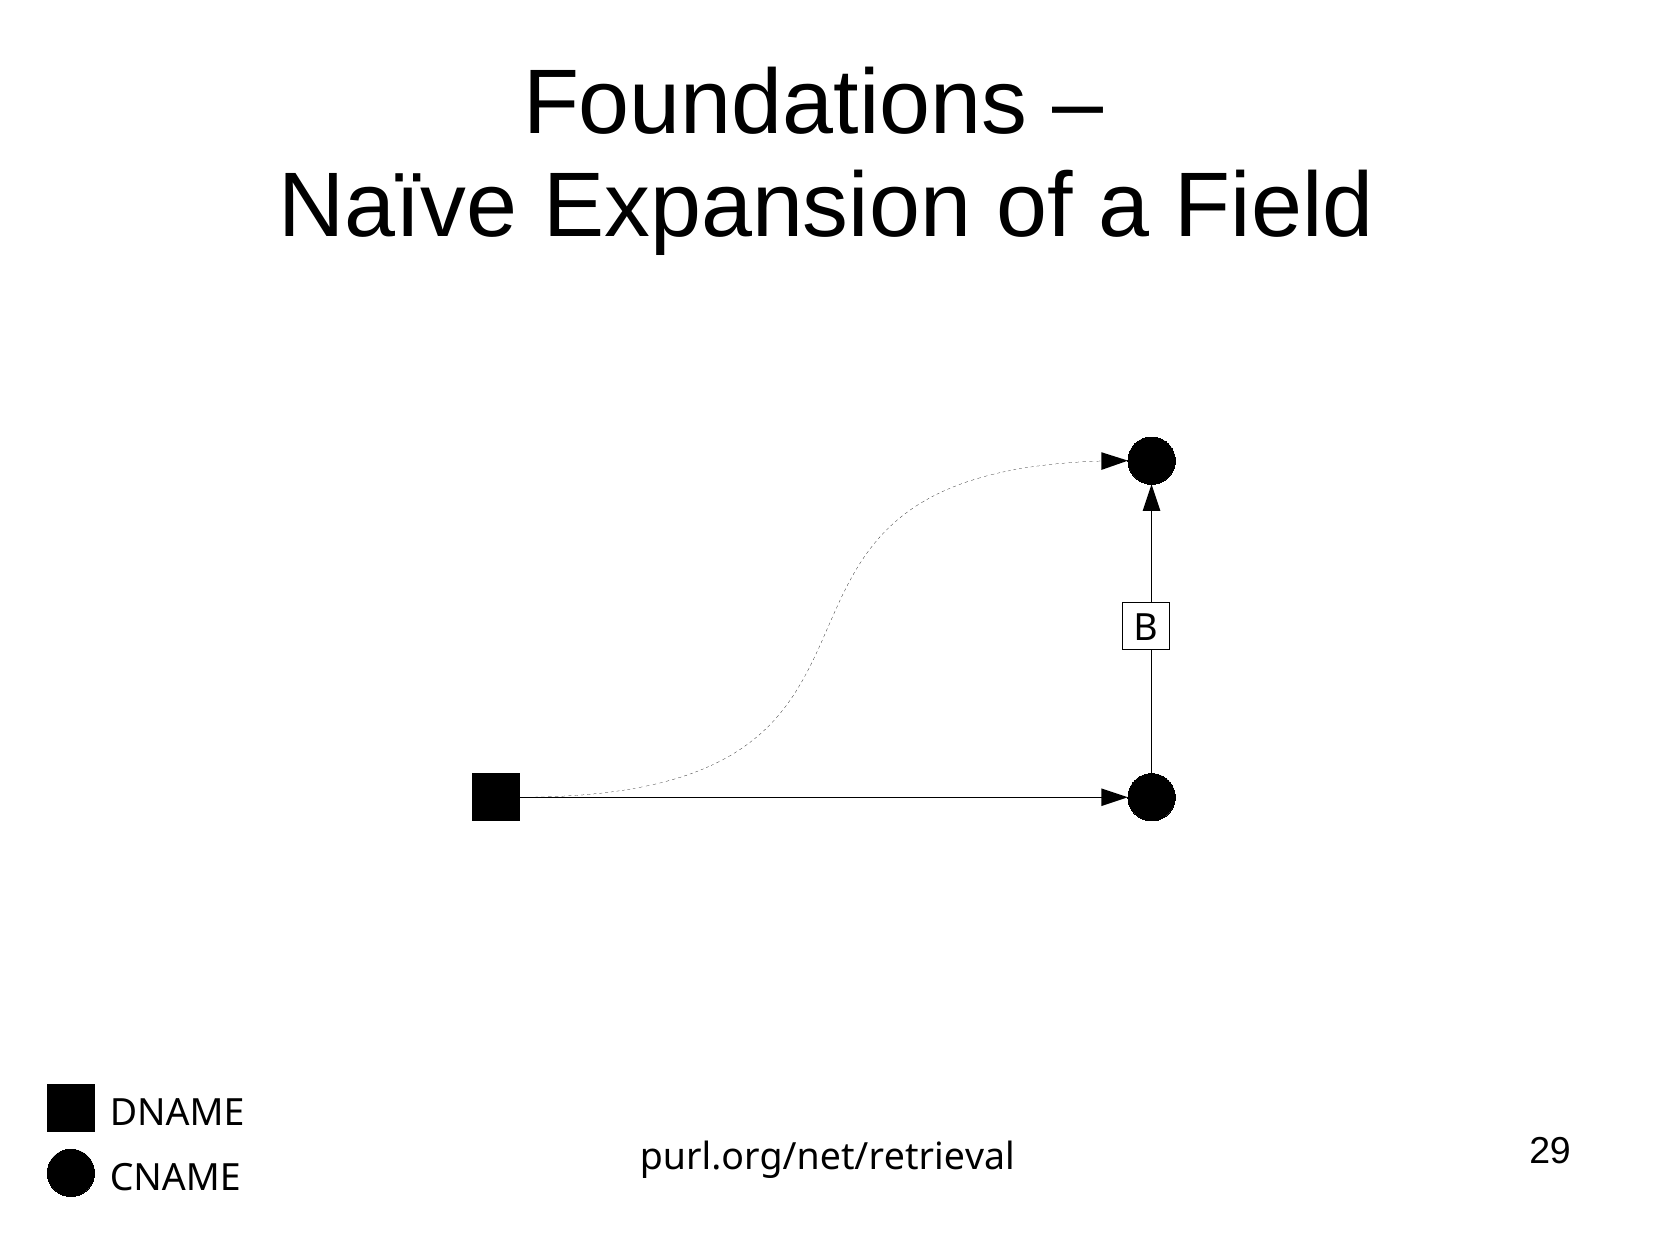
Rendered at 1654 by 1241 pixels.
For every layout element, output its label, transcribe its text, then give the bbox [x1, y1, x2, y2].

text_box [1127, 773, 1176, 821]
text_box [1127, 437, 1176, 485]
text_box CNAME [95, 1143, 262, 1211]
text_box [472, 773, 520, 821]
text_box [47, 1149, 95, 1197]
title Foundations – Naïve Expansion of a Field [82, 49, 1571, 257]
text_box DNAME [95, 1078, 266, 1146]
text_box [47, 1084, 95, 1132]
text_box B [1122, 602, 1170, 650]
